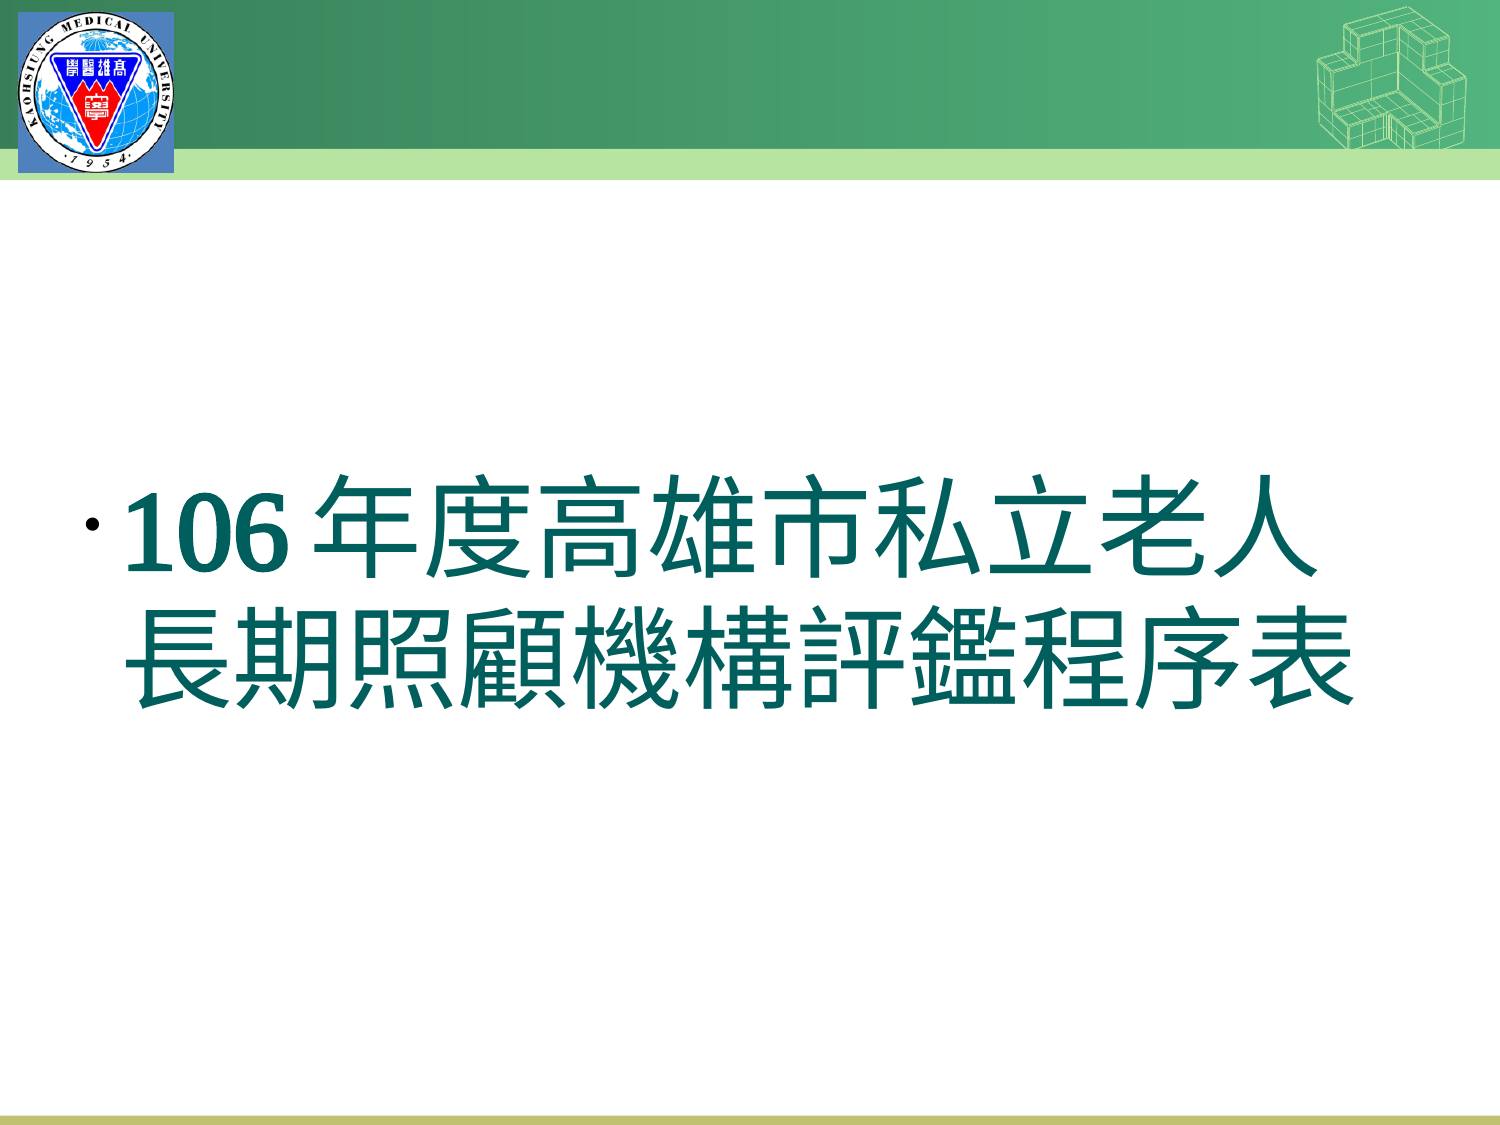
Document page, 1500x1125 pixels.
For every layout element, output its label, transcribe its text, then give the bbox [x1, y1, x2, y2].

picture [17, 11, 174, 173]
list 106年度高雄市私立老人長期照顧機構評鑑程序表 [70, 457, 1441, 776]
